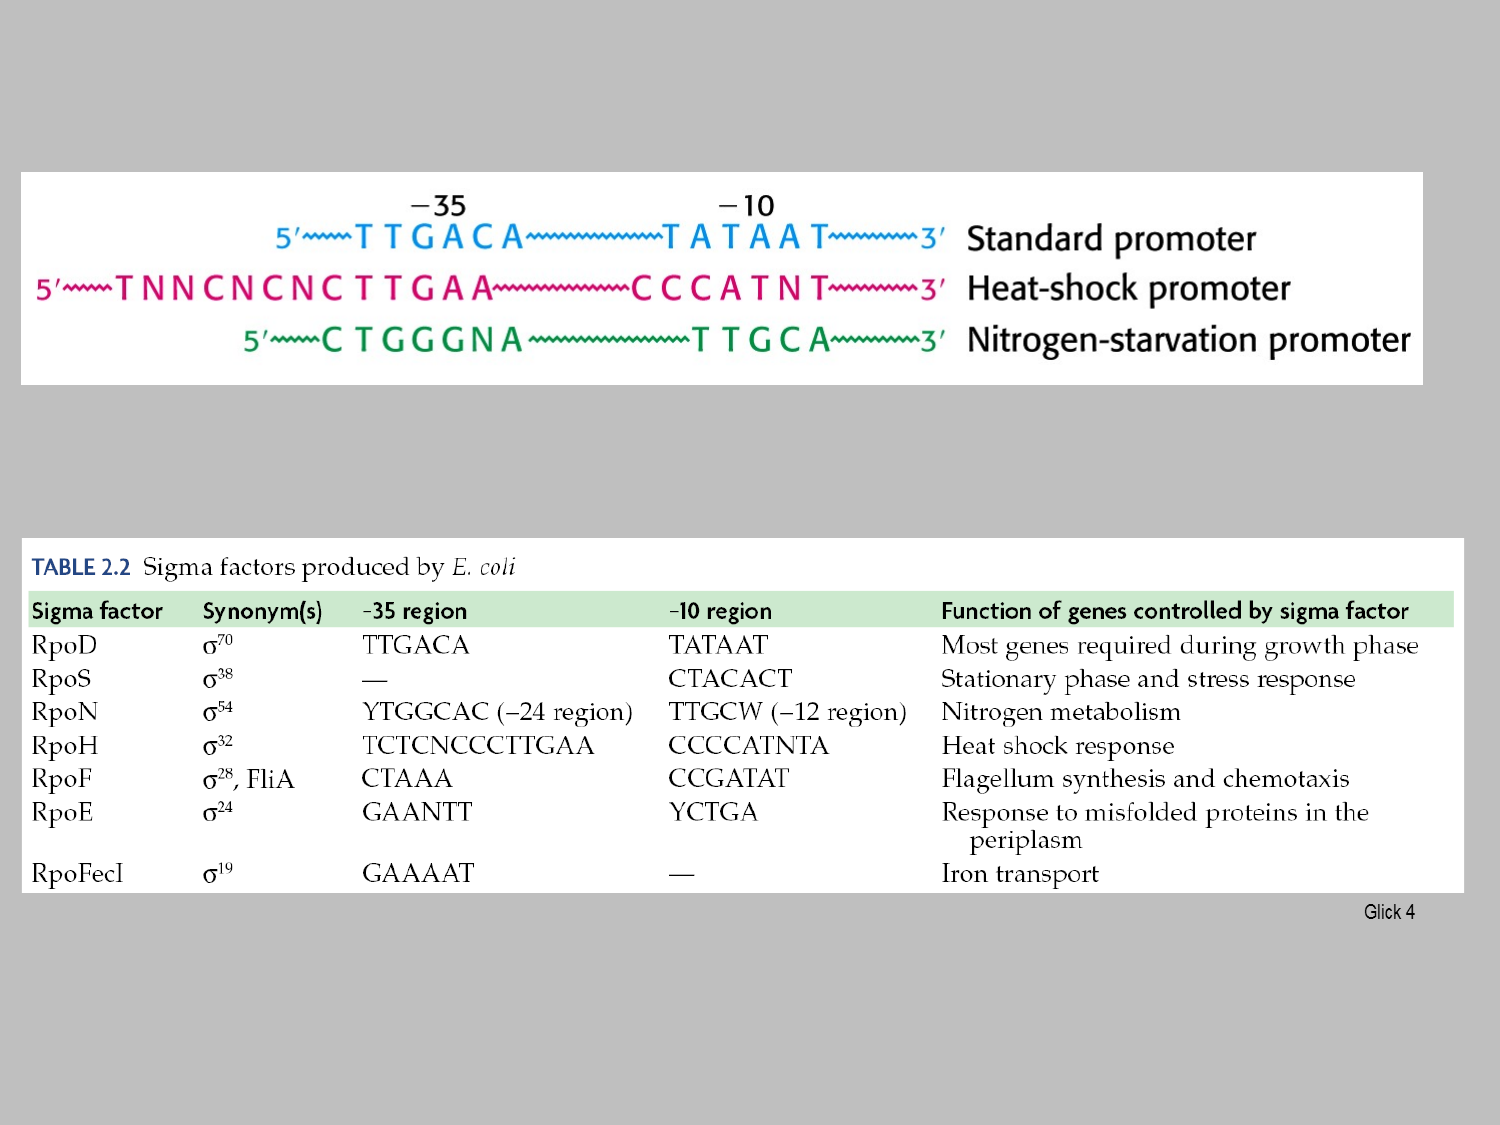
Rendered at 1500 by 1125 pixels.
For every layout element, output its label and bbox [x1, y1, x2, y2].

picture [21, 538, 1465, 935]
picture [21, 172, 1423, 385]
